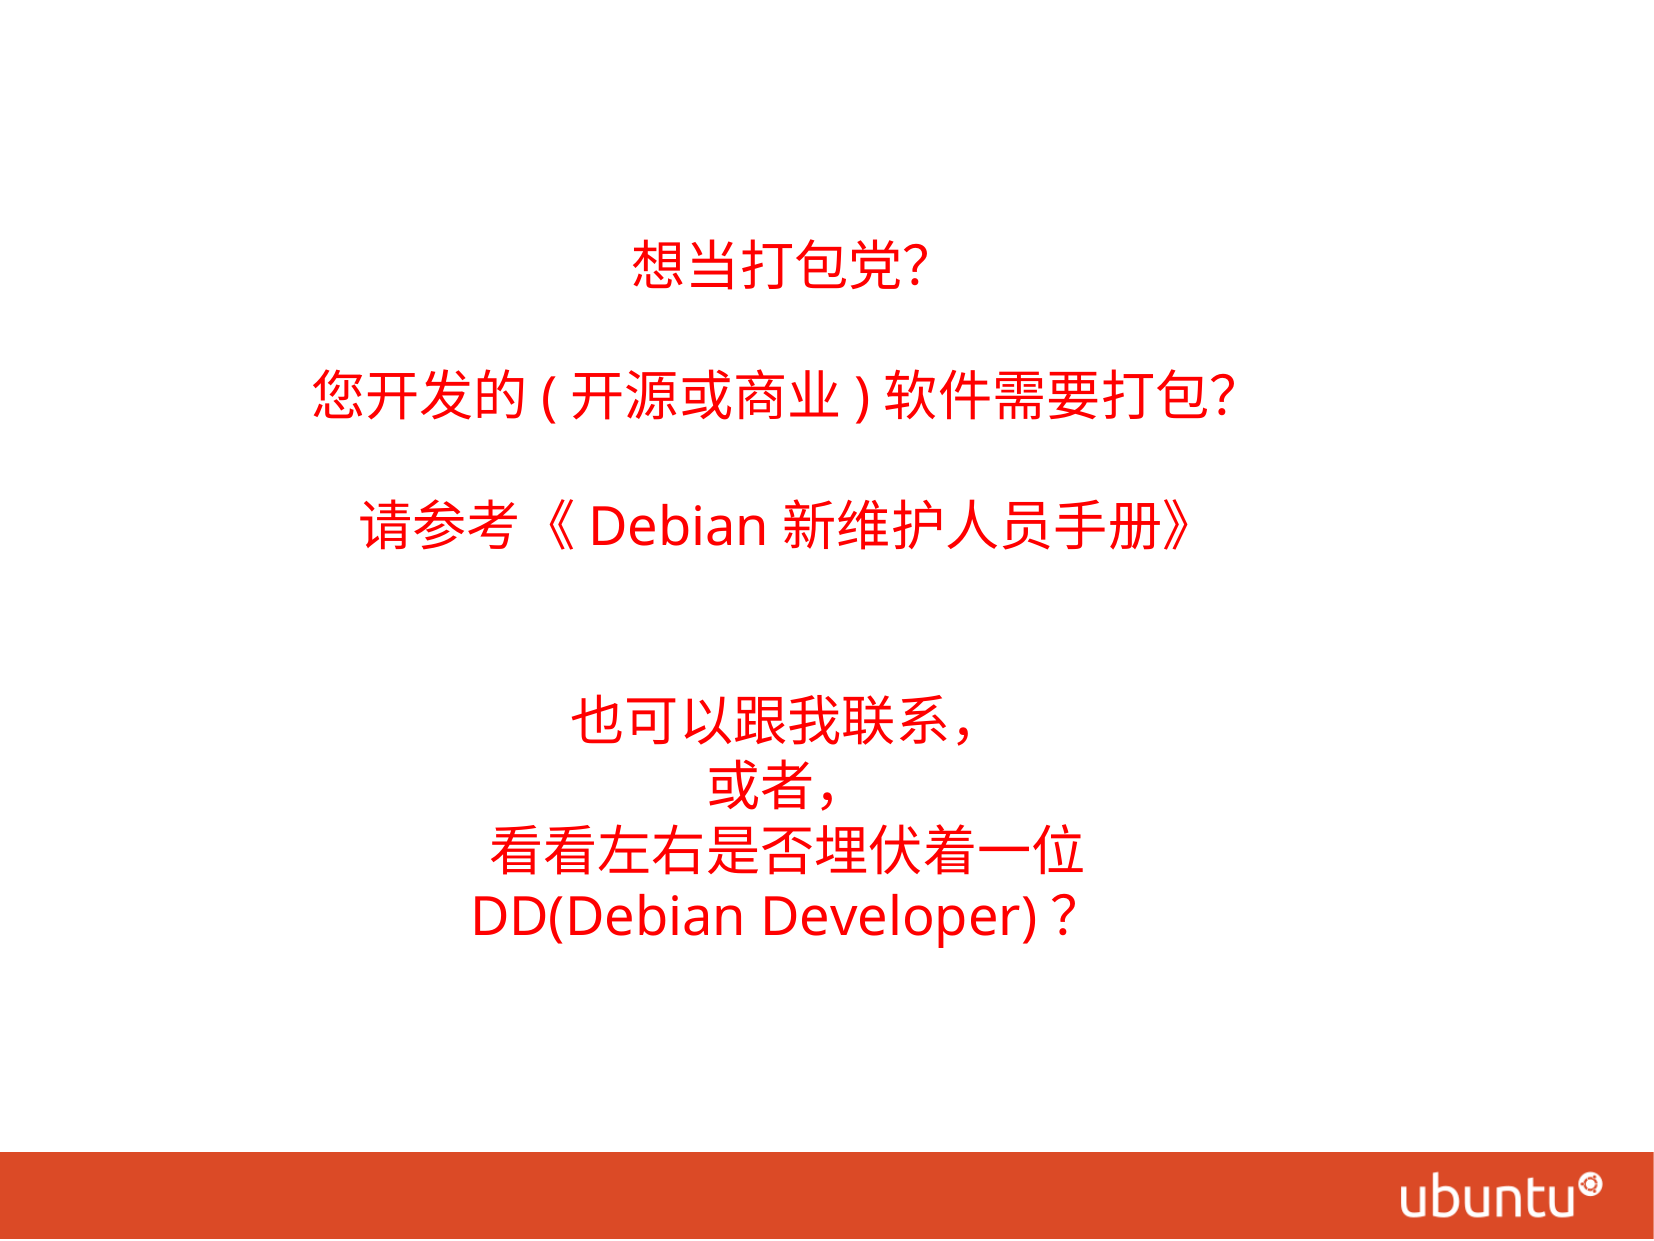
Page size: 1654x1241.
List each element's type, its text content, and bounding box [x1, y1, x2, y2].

text_box 想当打包党？ 您开发的(开源或商业)软件需要打包？ 请参考《Debian新维护人员手册》 也可以跟我联系， 或者， 看看左右是否埋伏着一位 DD(Debian Developer)？ [150, 112, 1426, 975]
picture [0, 1152, 1654, 1239]
